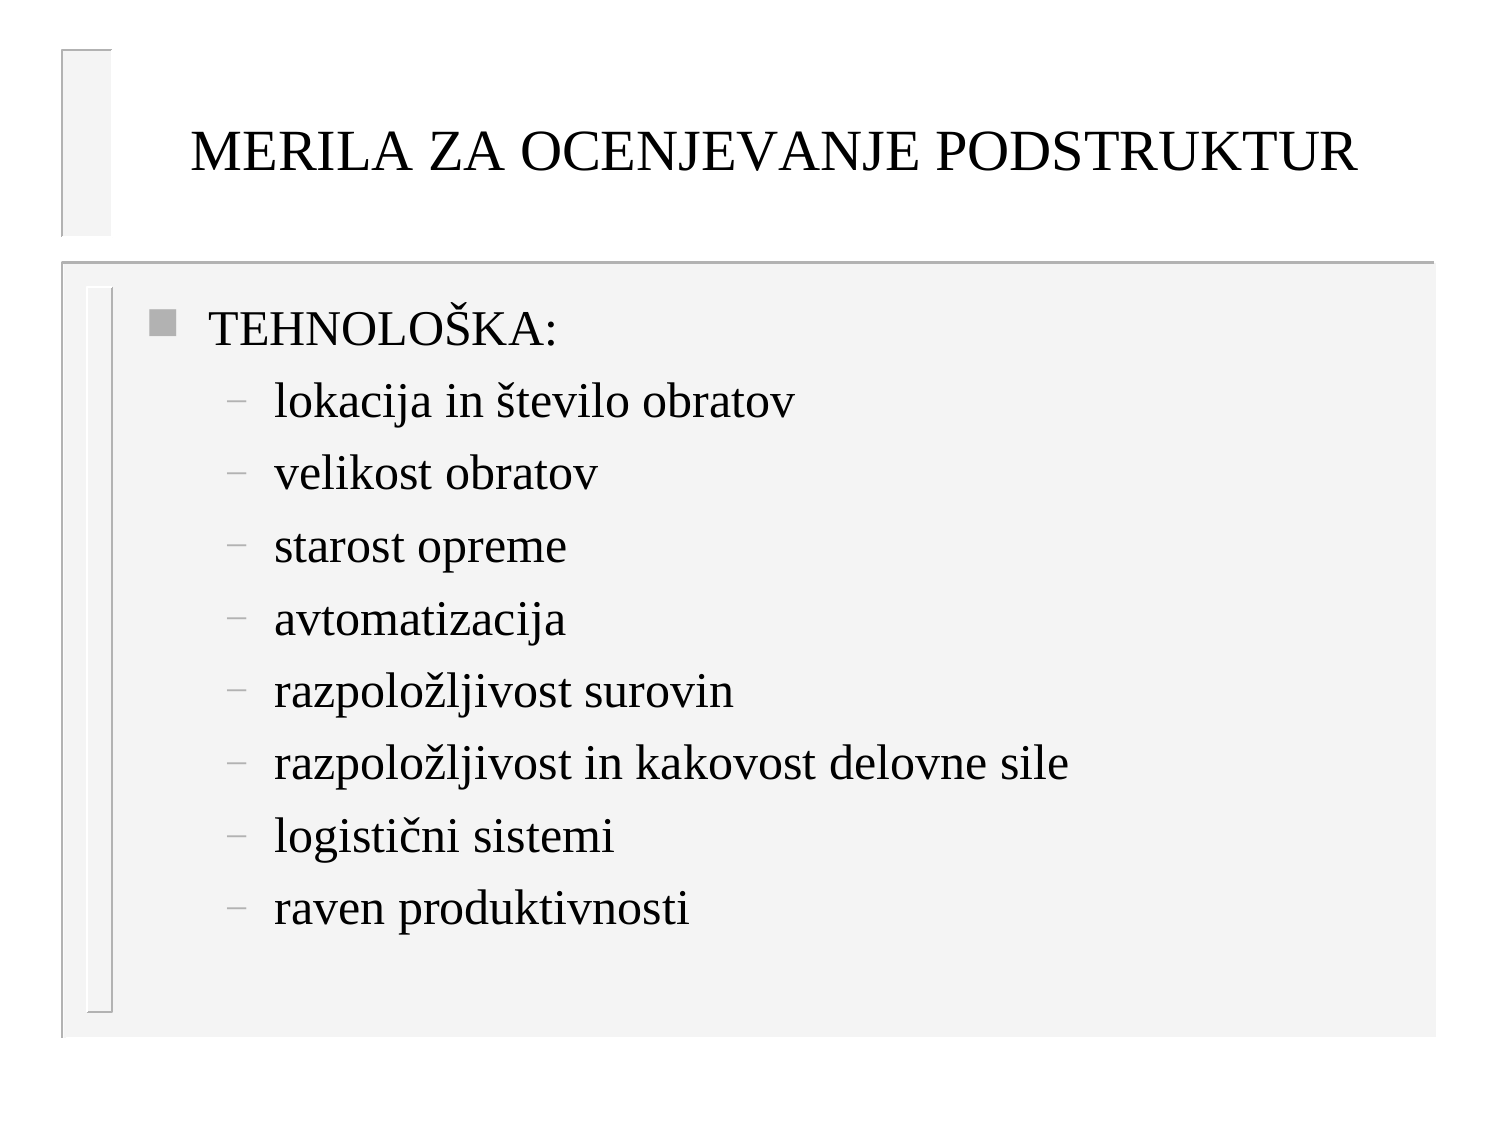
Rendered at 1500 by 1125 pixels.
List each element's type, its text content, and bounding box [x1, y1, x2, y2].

list TEHNOLOŠKA: lokacija in število obratov velikost obratov starost opreme avtomatizacija razpoložljivost surovin razpoložljivost in kakovost delovne sile logistični sistemi raven produktivnosti [137, 287, 1413, 963]
title MERILA ZA OCENJEVANJE PODSTRUKTUR [137, 56, 1413, 238]
